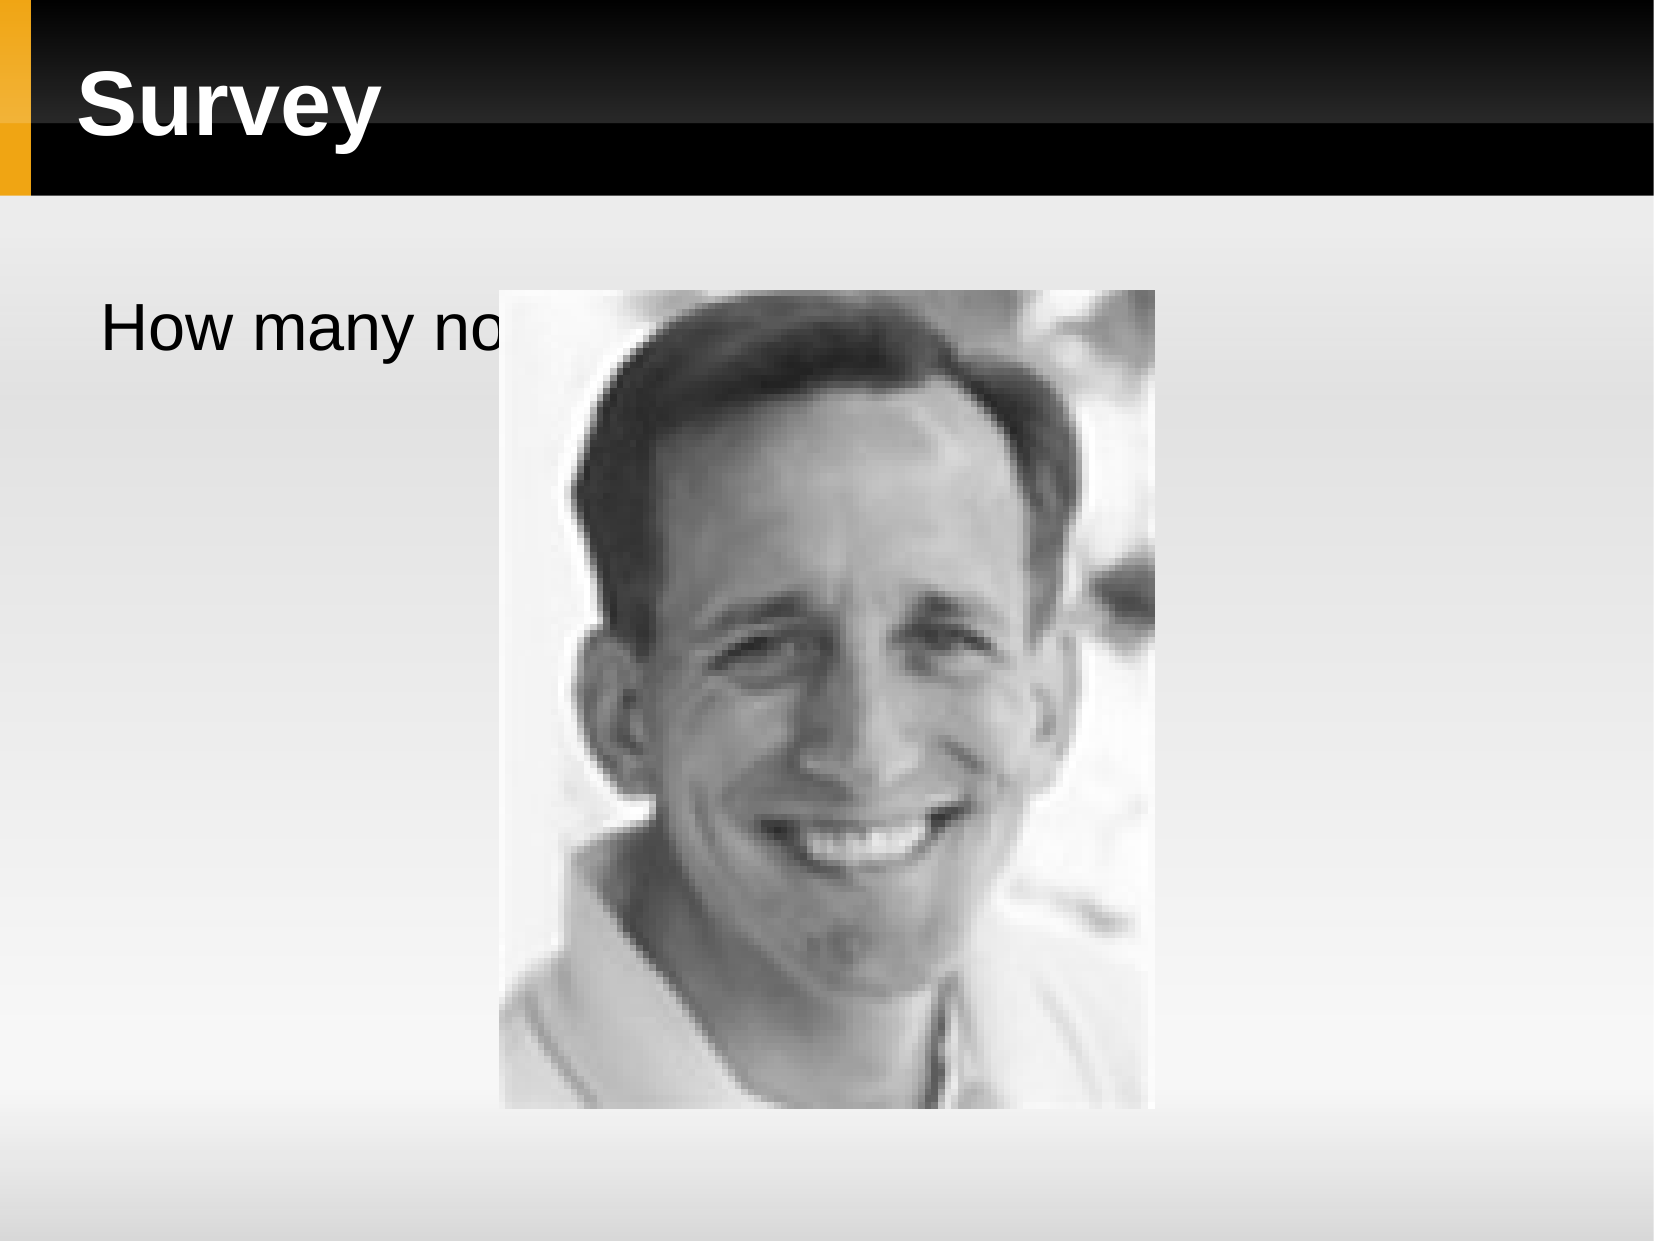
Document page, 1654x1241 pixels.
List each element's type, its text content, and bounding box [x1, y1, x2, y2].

list How many non-developers? [82, 290, 499, 1109]
title Survey [76, 0, 1565, 208]
picture [0, 0, 1654, 1241]
